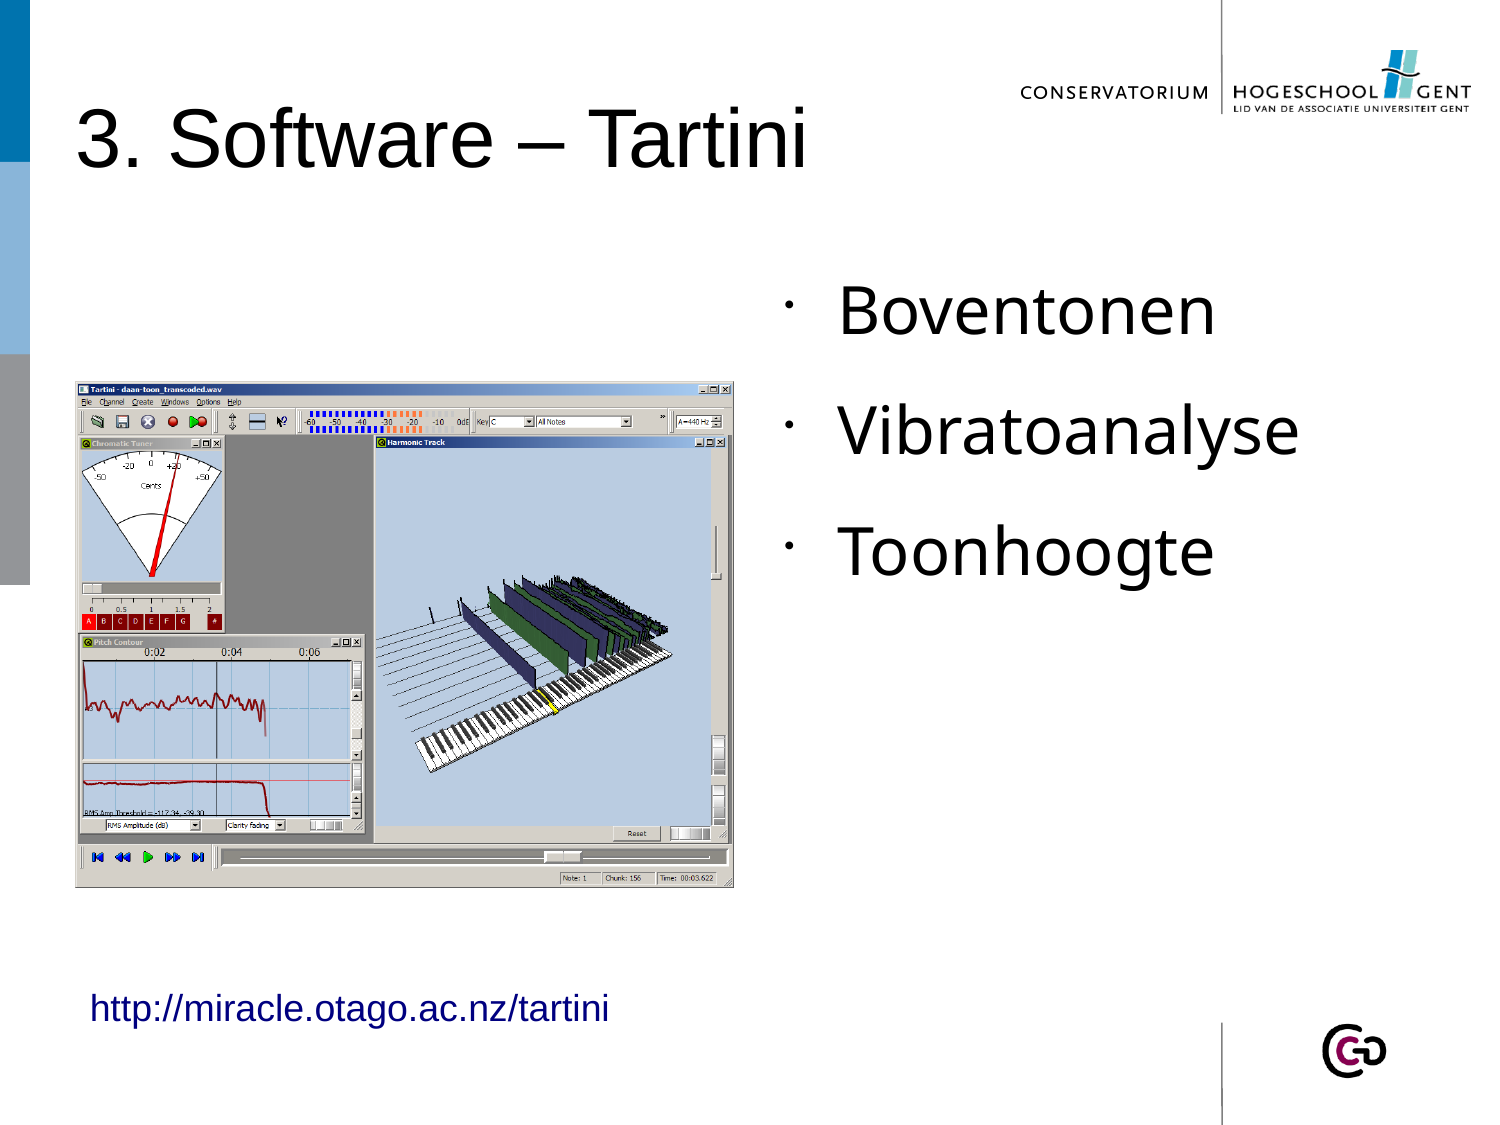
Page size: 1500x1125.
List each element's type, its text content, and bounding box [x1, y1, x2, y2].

picture [0, 162, 30, 585]
text_box http://miracle.otago.ac.nz/tartini [75, 980, 721, 1051]
title 3. Software – Tartini [75, 44, 1425, 233]
list Boventonen Vibratoanalyse Toonhoogte [766, 263, 1426, 991]
picture [1425, 50, 1471, 112]
picture [75, 381, 734, 888]
picture [1298, 1011, 1410, 1090]
